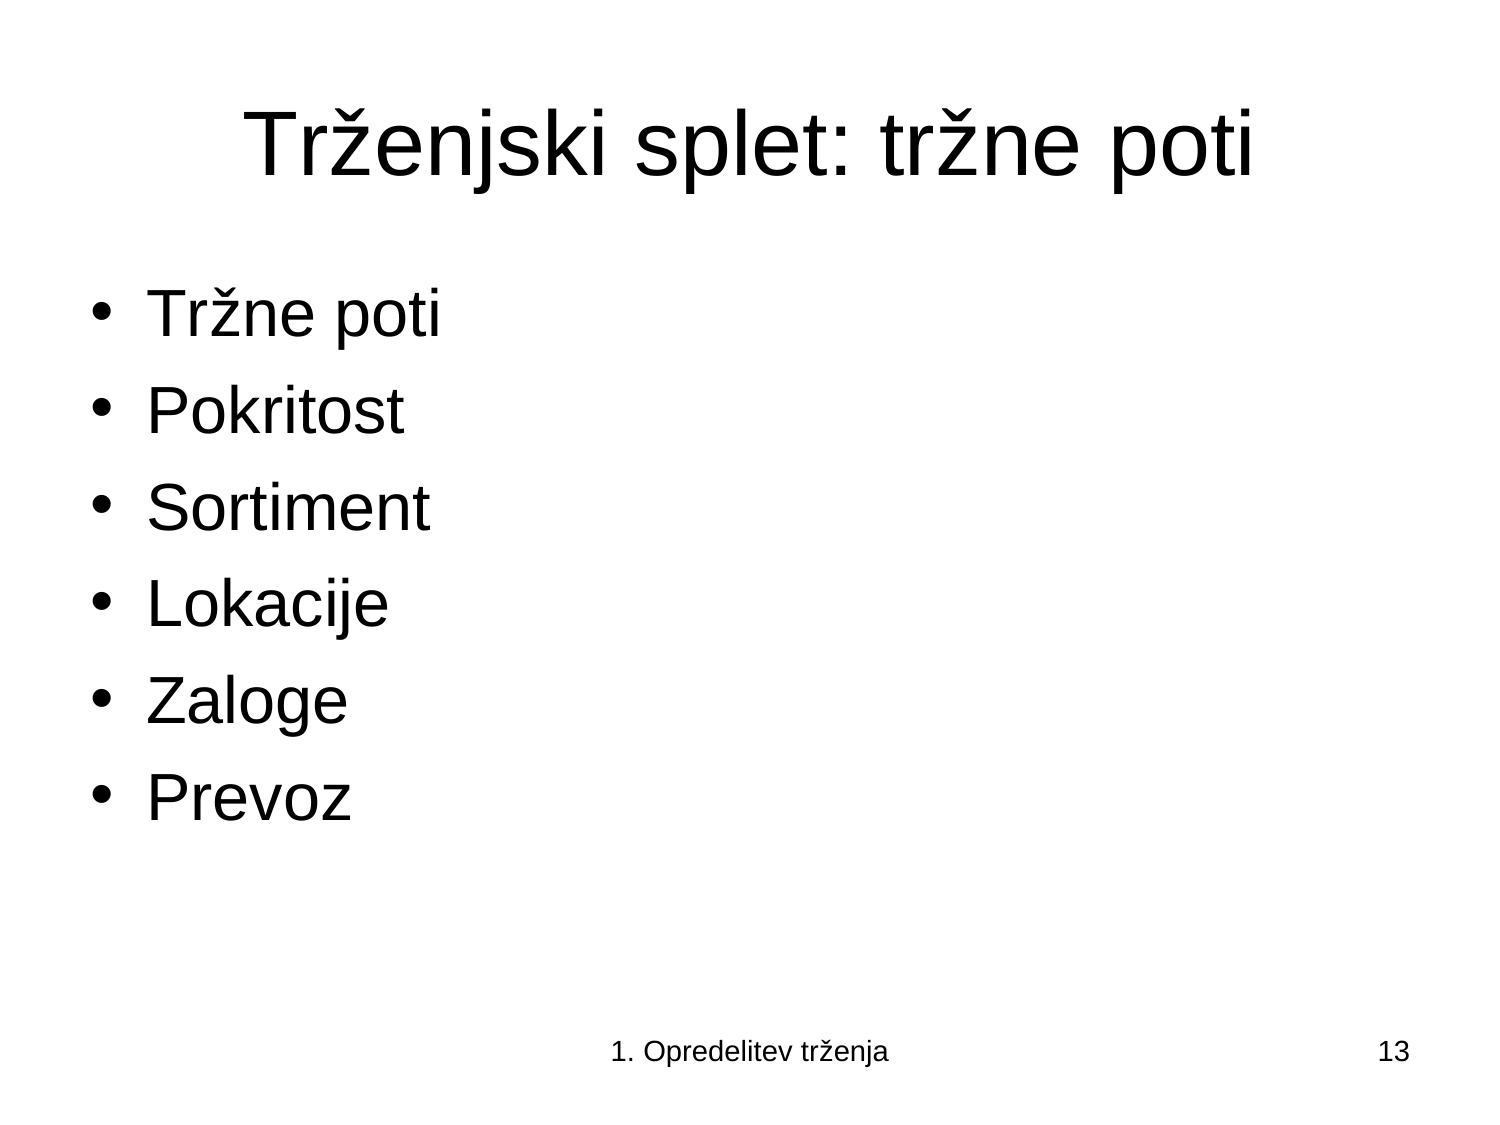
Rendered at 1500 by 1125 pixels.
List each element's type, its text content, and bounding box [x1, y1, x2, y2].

title Trženjski splet: tržne poti [75, 45, 1426, 233]
list Tržne poti Pokritost Sortiment Lokacije Zaloge Prevoz [75, 262, 1426, 1006]
text_box 1. Opredelitev trženja [512, 1024, 988, 1103]
text_box <number> [1074, 1024, 1426, 1103]
